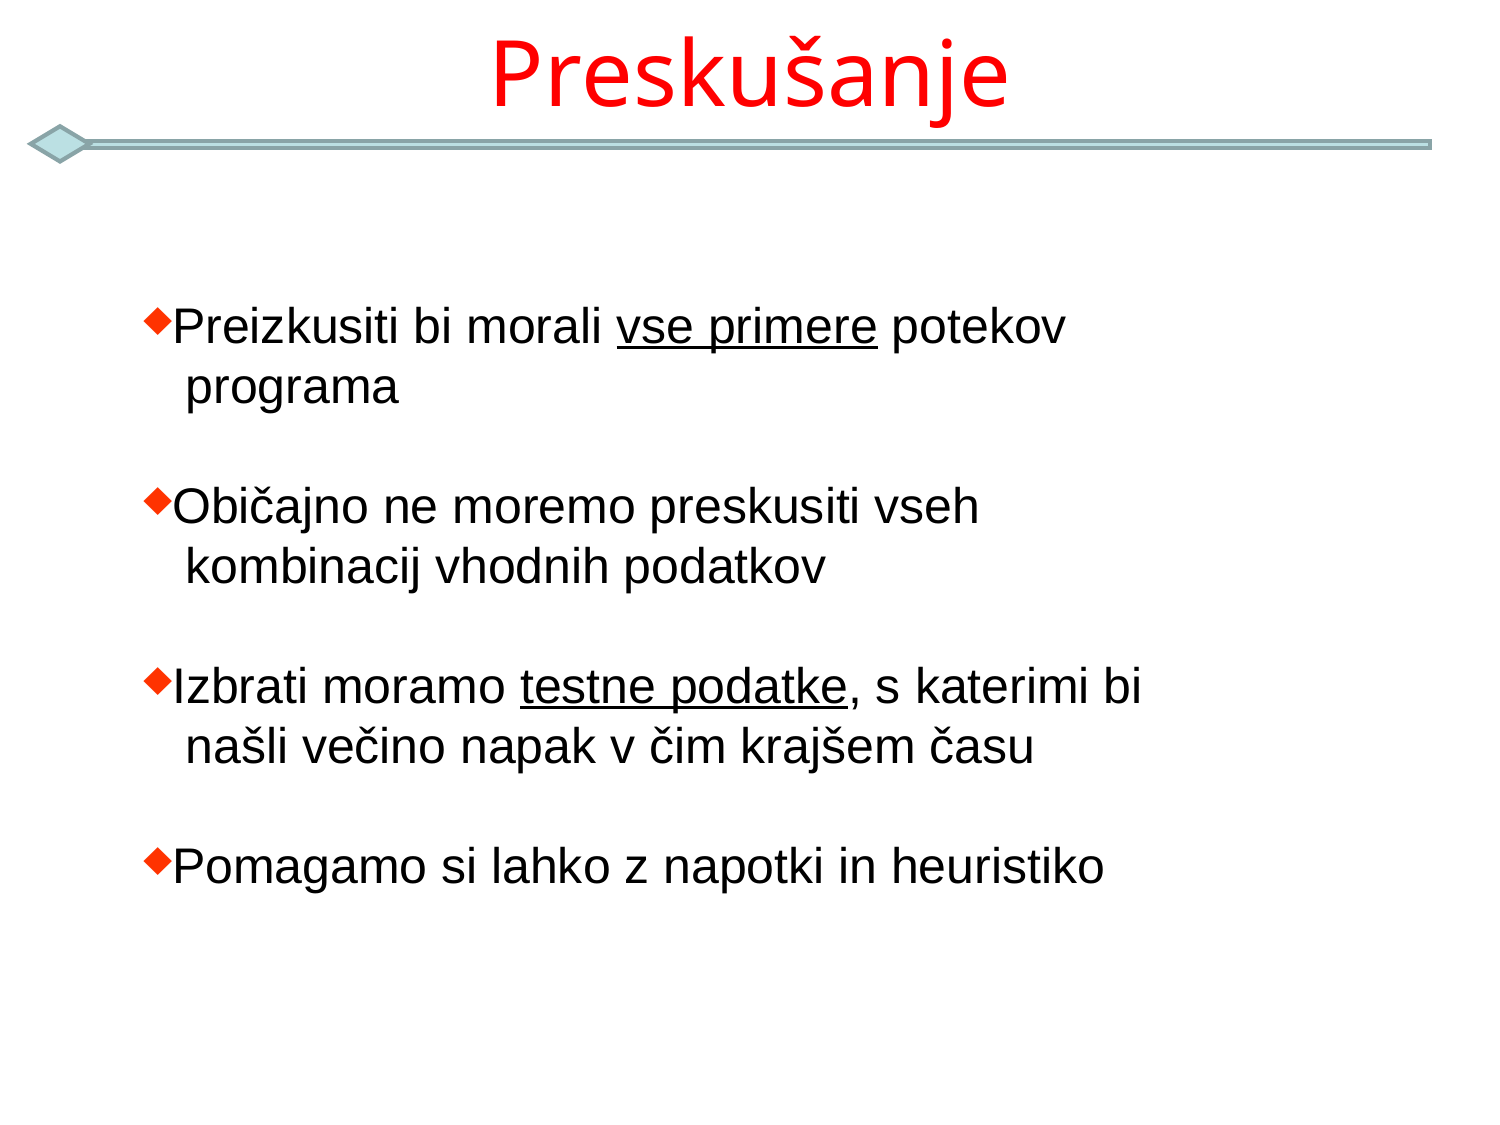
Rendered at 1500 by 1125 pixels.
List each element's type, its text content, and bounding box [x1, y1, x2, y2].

title Preskušanje [75, 0, 1426, 141]
text_box Preizkusiti bi morali vse primere potekov programa Običajno ne moremo preskusiti vseh kombinacij vhodnih podatkov Izbrati moramo testne podatke, s katerimi bi našli večino napak v čim krajšem času Pomagamo si lahko z napotki in heuristiko [128, 285, 1377, 901]
